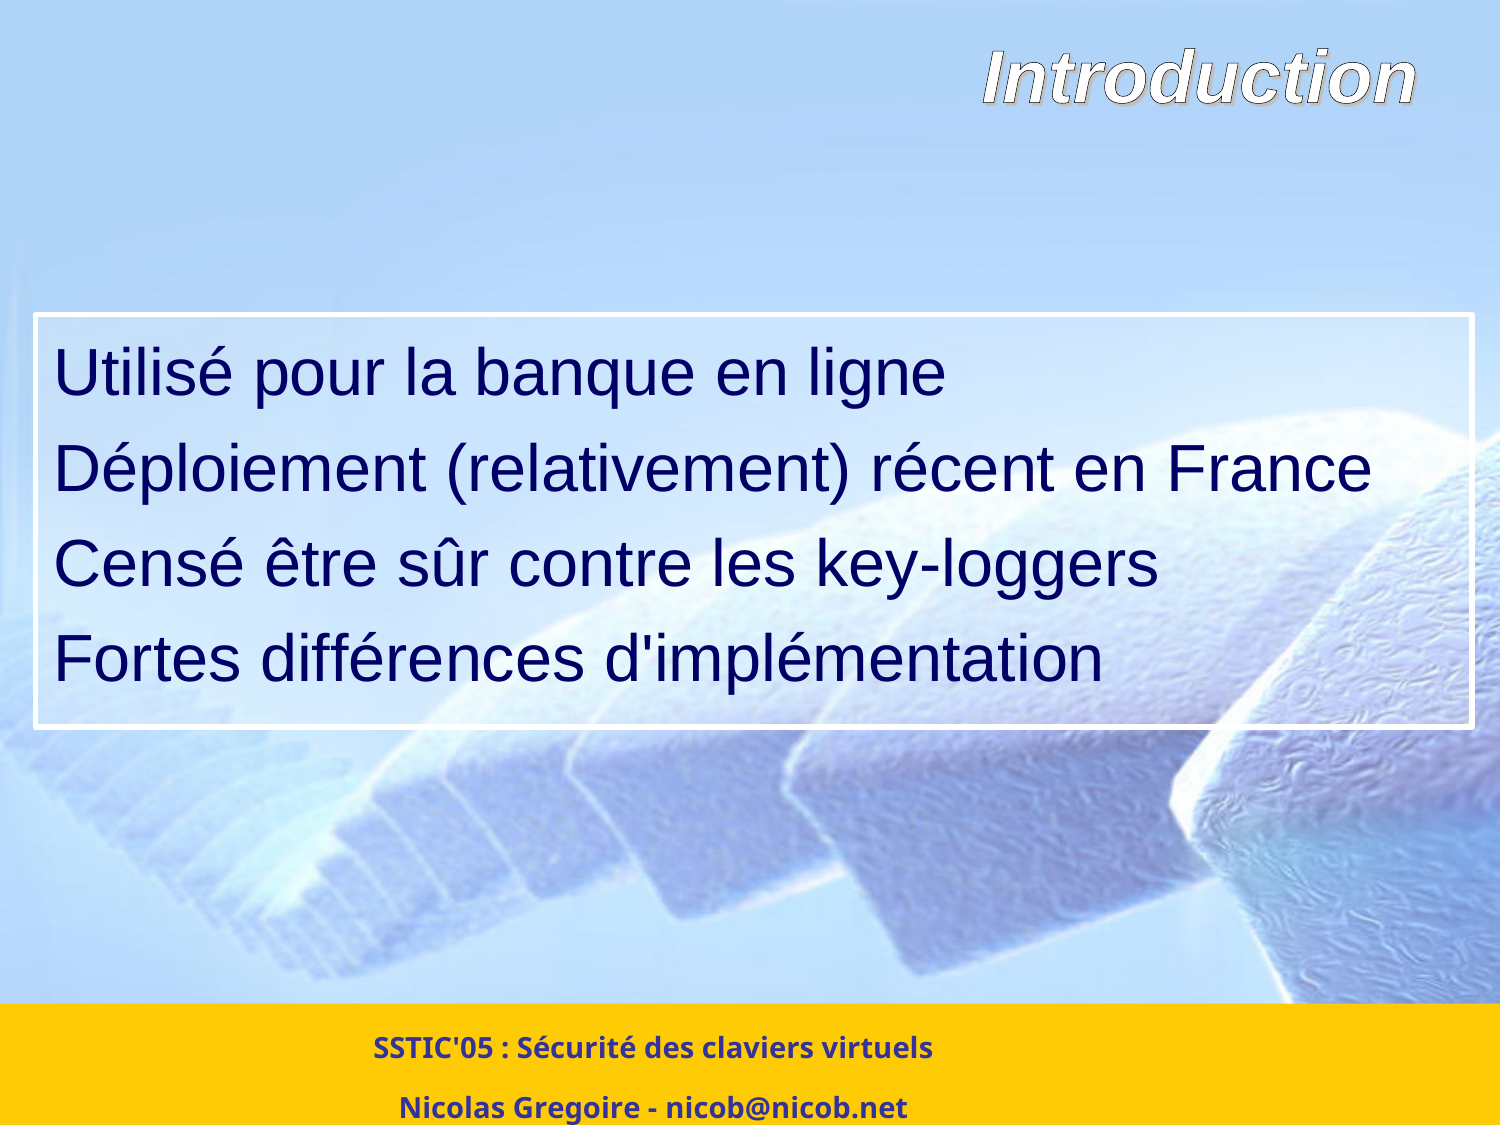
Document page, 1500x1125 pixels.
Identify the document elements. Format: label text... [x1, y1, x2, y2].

list Utilisé pour la banque en ligne Déploiement (relativement) récent en France Censé être sûr contre les key-loggers Fortes différences d'implémentation [35, 314, 1473, 728]
title Introduction [28, 7, 1460, 143]
picture [0, 0, 1500, 1003]
